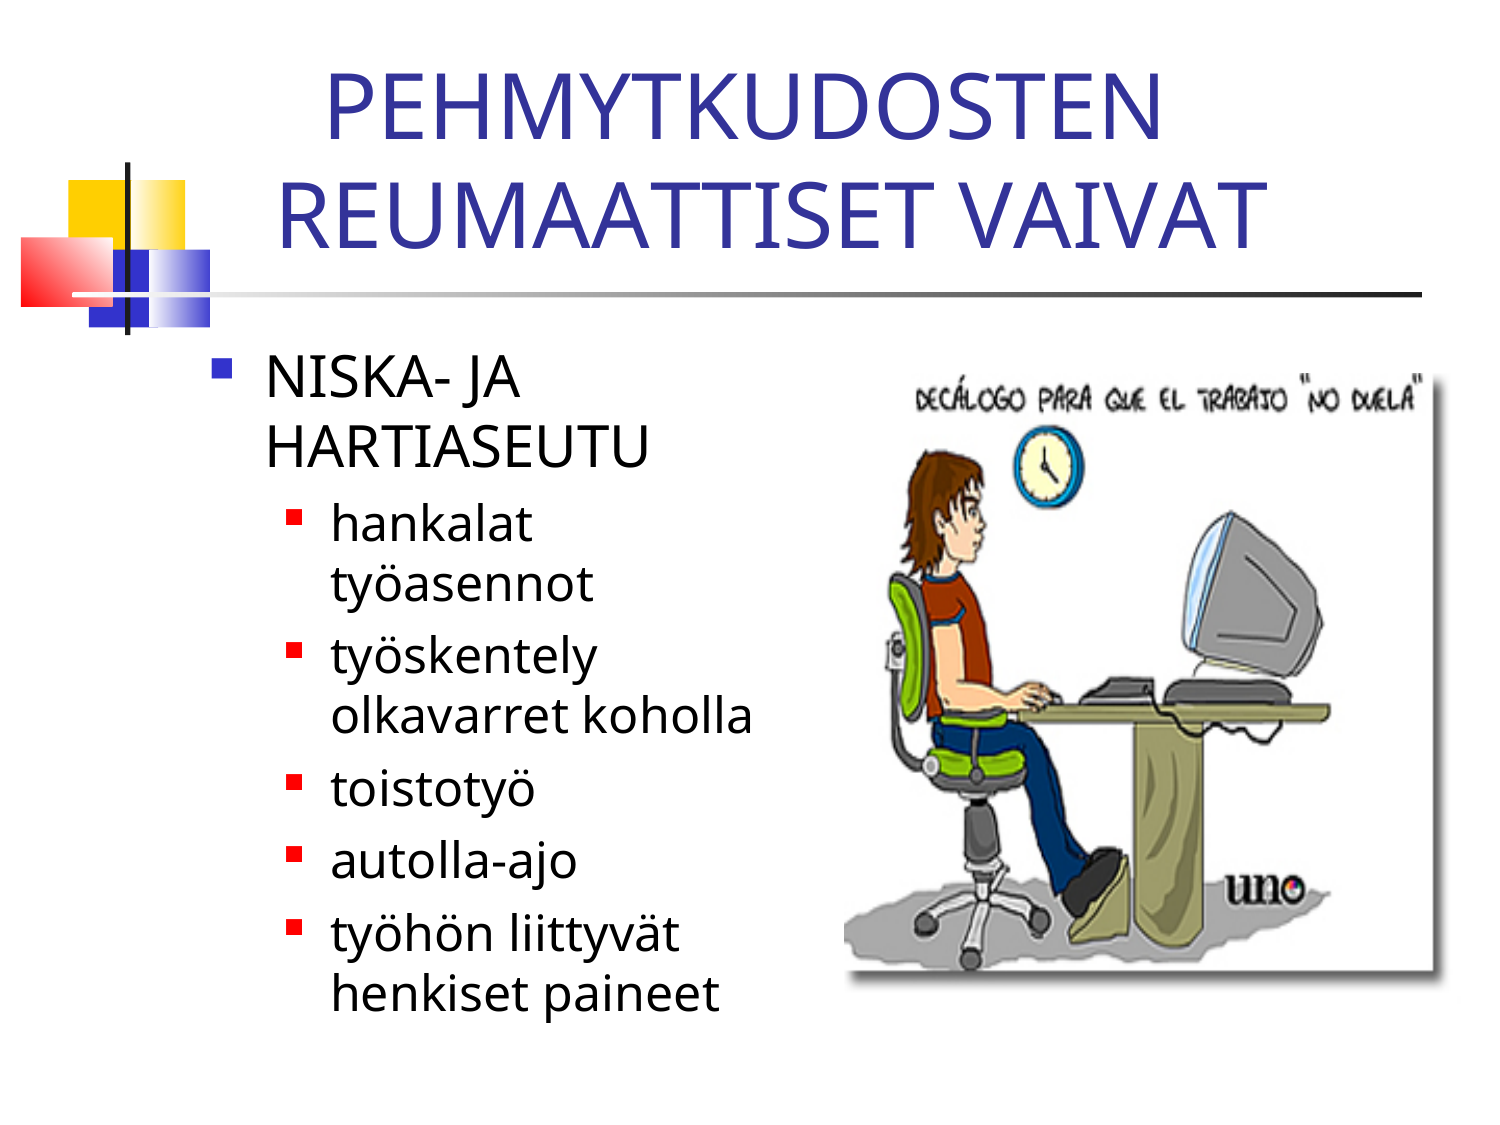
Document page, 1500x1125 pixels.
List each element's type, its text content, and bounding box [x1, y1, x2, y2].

text_box PEHMYTKUDOSTEN REUMAATTISET VAIVAT [188, 35, 1468, 276]
picture [844, 373, 1469, 1007]
text_box NISKA- JA HARTIASEUTU hankalat työasennot työskentely olkavarret koholla toistotyö autolla-ajo työhön liittyvät henkiset paineet [193, 331, 820, 1007]
